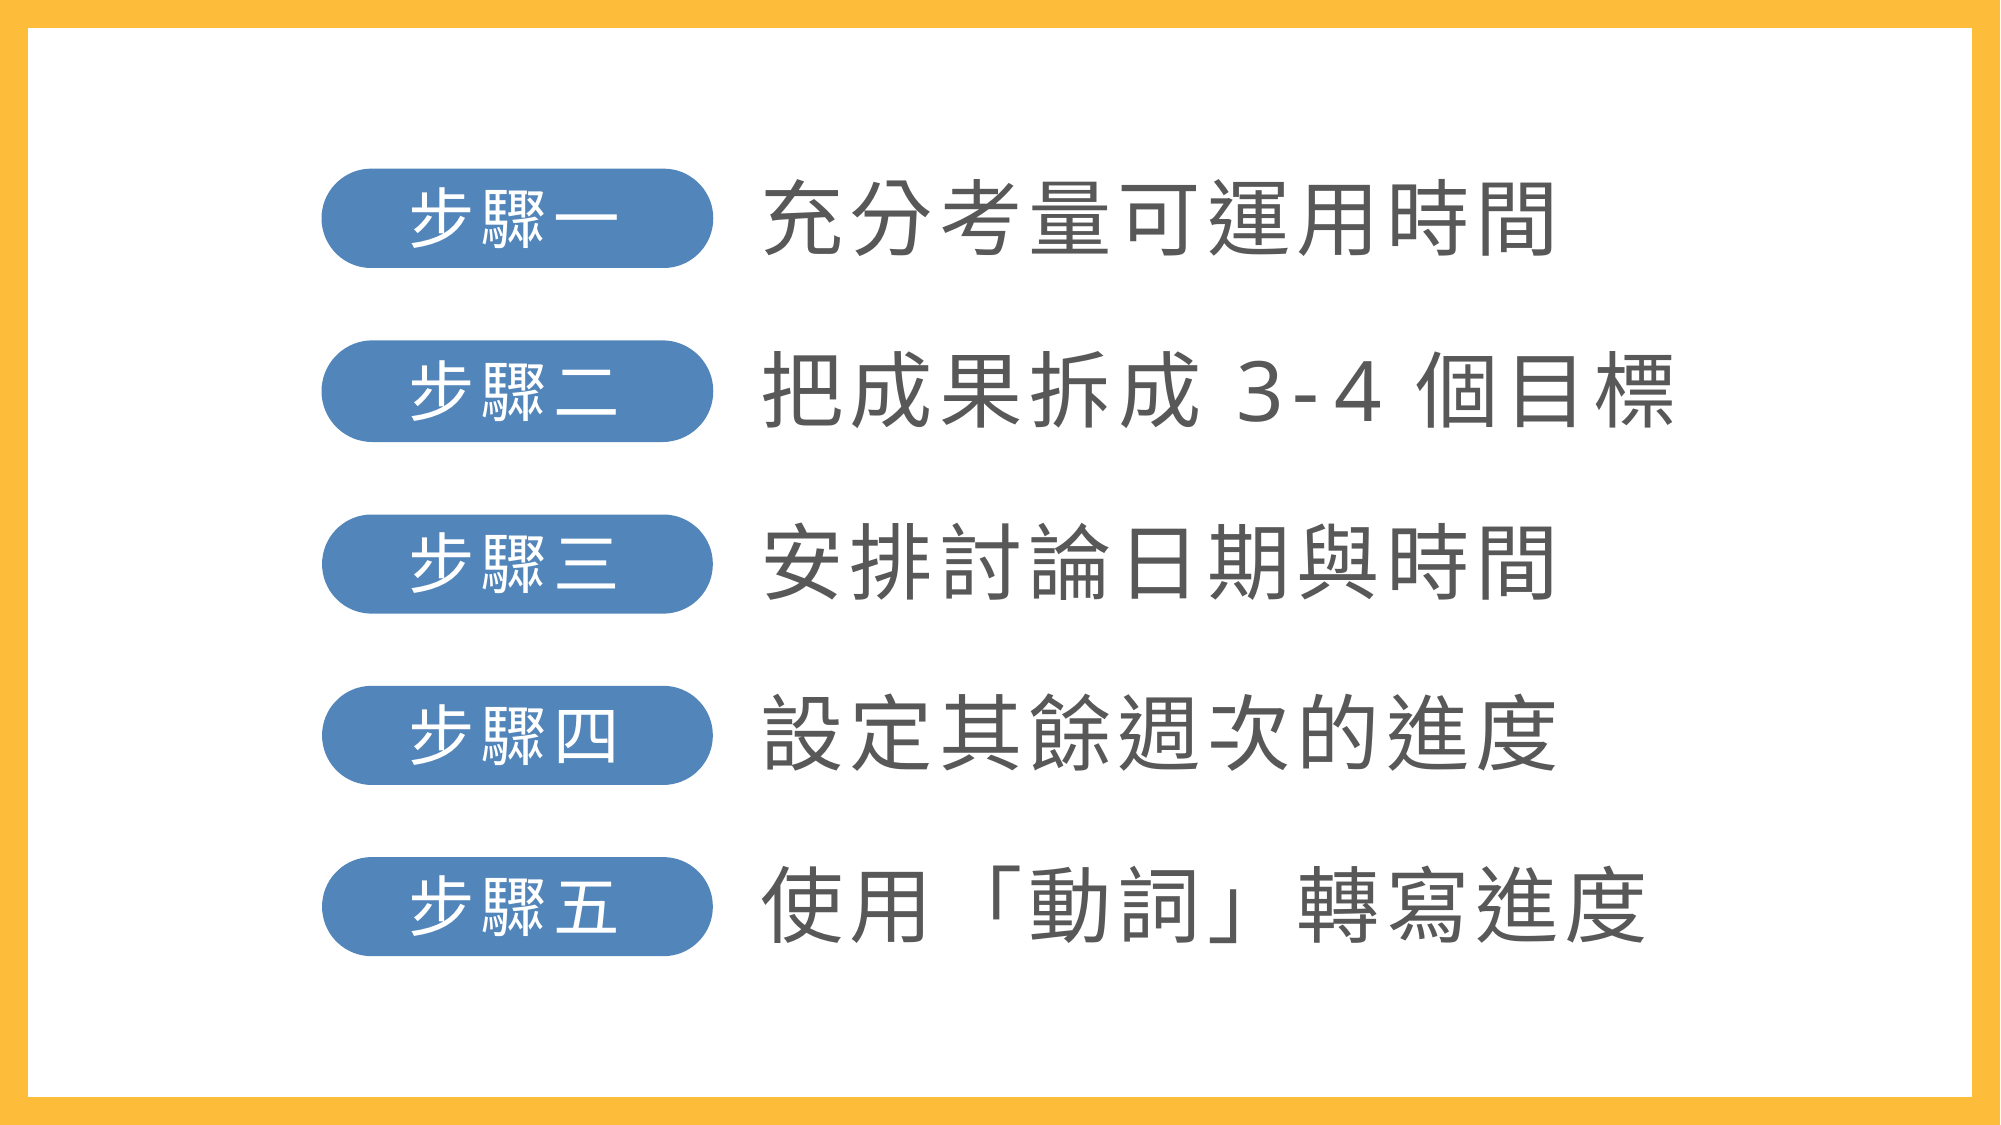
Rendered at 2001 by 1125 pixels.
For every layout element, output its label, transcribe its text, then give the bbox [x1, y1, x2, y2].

text_box [321, 168, 714, 268]
text_box [322, 514, 713, 614]
text_box [321, 340, 714, 443]
text_box 步驟五 [406, 863, 628, 945]
text_box [322, 857, 713, 957]
text_box 步驟一 [406, 175, 628, 257]
title 充分考量可運用時間 把成果拆成 3-4 個目標 安排討論日期與時間 [759, 164, 1684, 610]
text_box 步驟三 [406, 520, 628, 603]
text_box 設定其餘週次的進度 使用「動詞」轉寫進度 [759, 680, 1658, 954]
text_box 步驟四 [406, 692, 628, 774]
text_box [322, 685, 713, 785]
text_box 步驟二 [406, 348, 629, 430]
